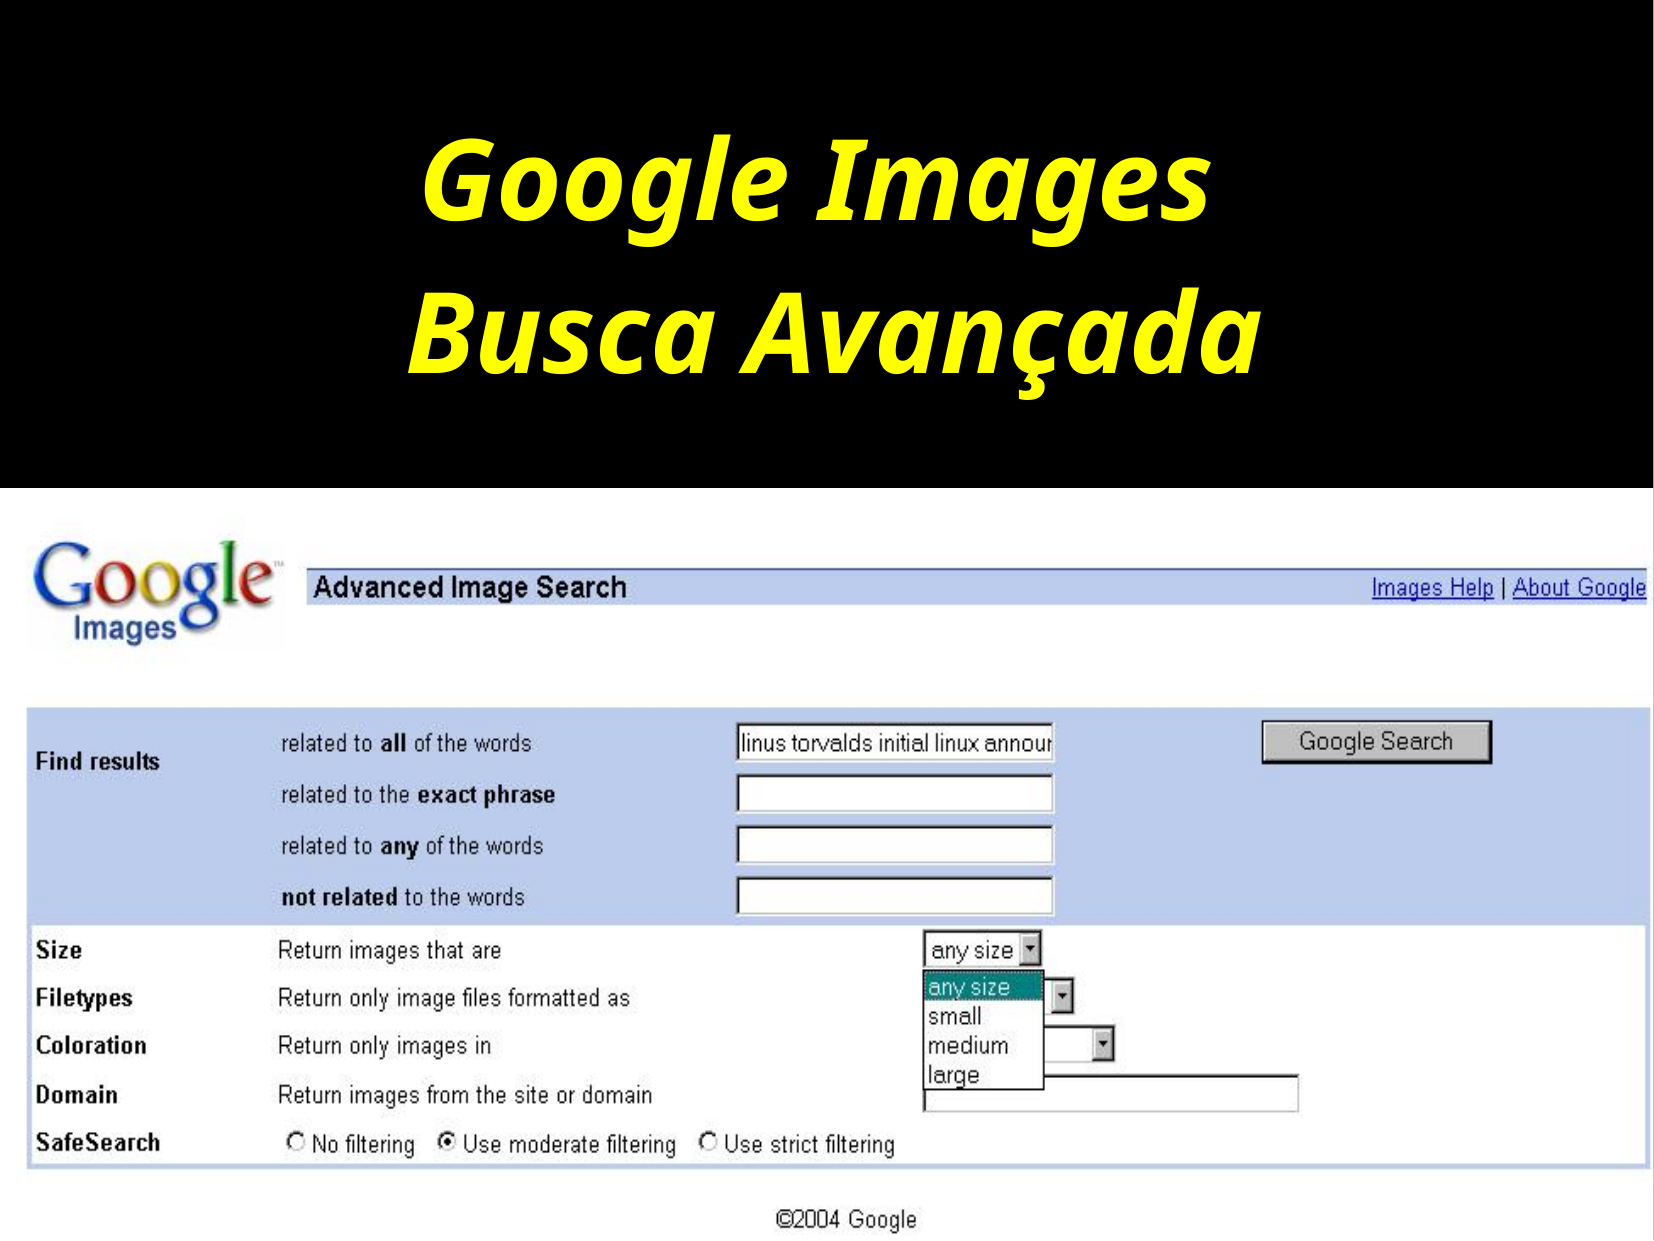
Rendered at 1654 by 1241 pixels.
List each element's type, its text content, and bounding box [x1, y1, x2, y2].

picture [0, 488, 1654, 1241]
title Google Images Busca Avançada [110, 116, 1523, 390]
